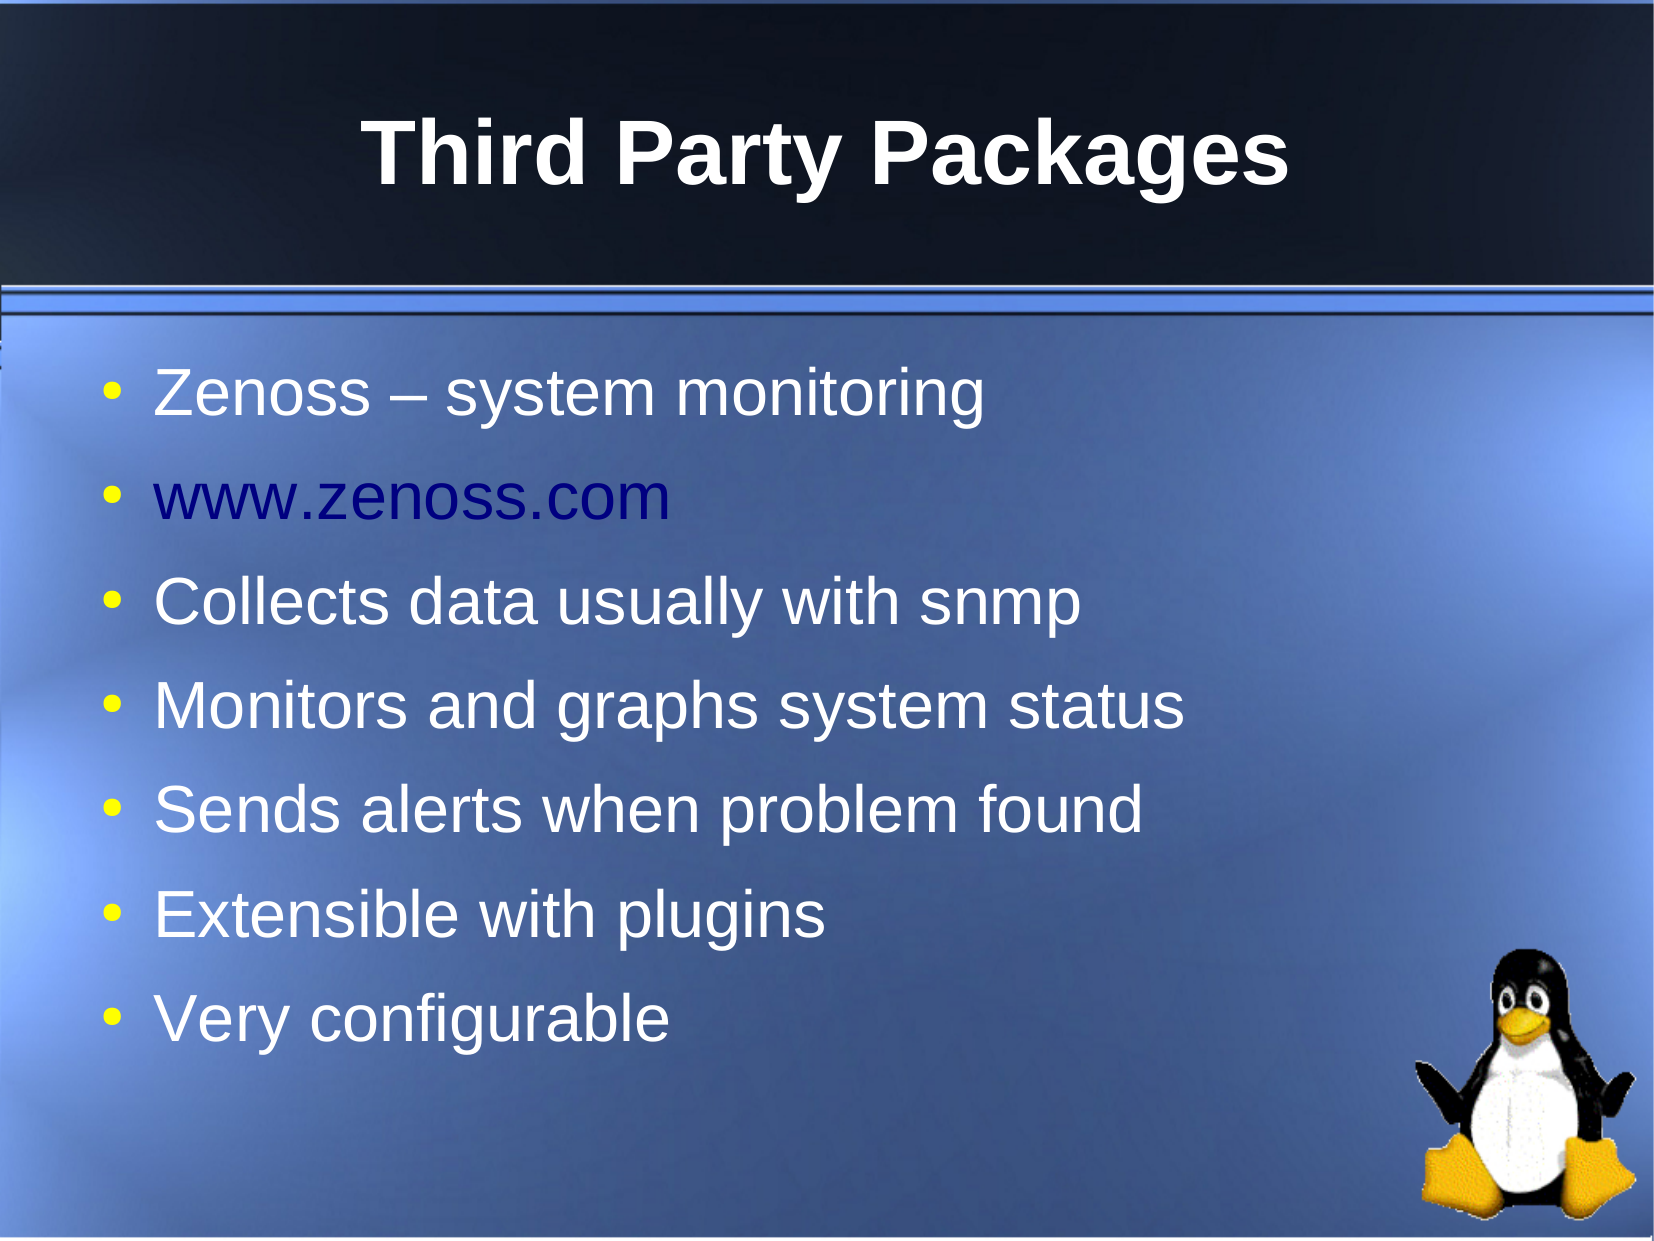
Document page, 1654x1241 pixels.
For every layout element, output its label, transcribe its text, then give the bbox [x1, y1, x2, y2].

title Third Party Packages [82, 56, 1571, 250]
picture [0, 0, 1654, 1241]
list Zenoss – system monitoring www.zenoss.com Collects data usually with snmp Monitors and graphs system status Sends alerts when problem found Extensible with plugins Very configurable [82, 355, 1571, 1055]
